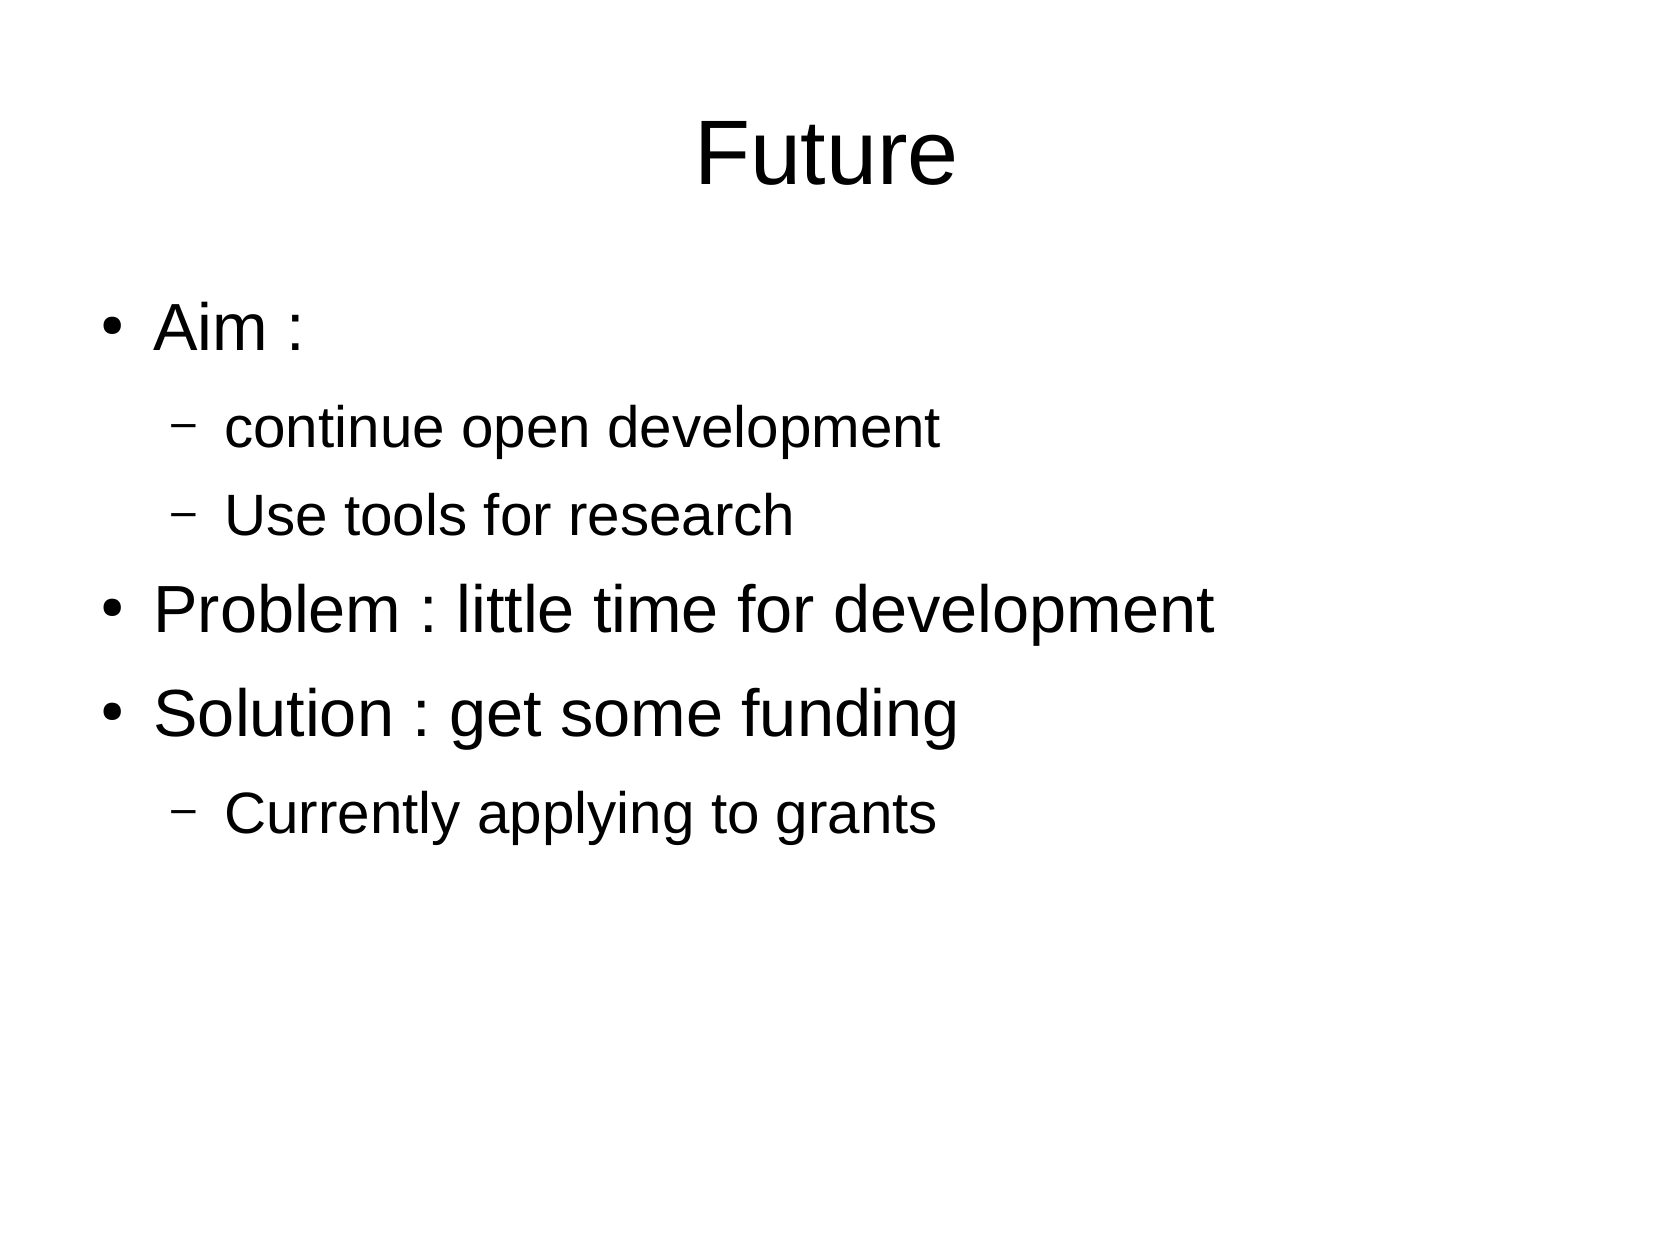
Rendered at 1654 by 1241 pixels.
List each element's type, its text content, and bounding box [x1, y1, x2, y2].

title Future [82, 49, 1571, 257]
list Aim : continue open development Use tools for research Problem : little time for development Solution : get some funding Currently applying to grants [82, 290, 1538, 1010]
